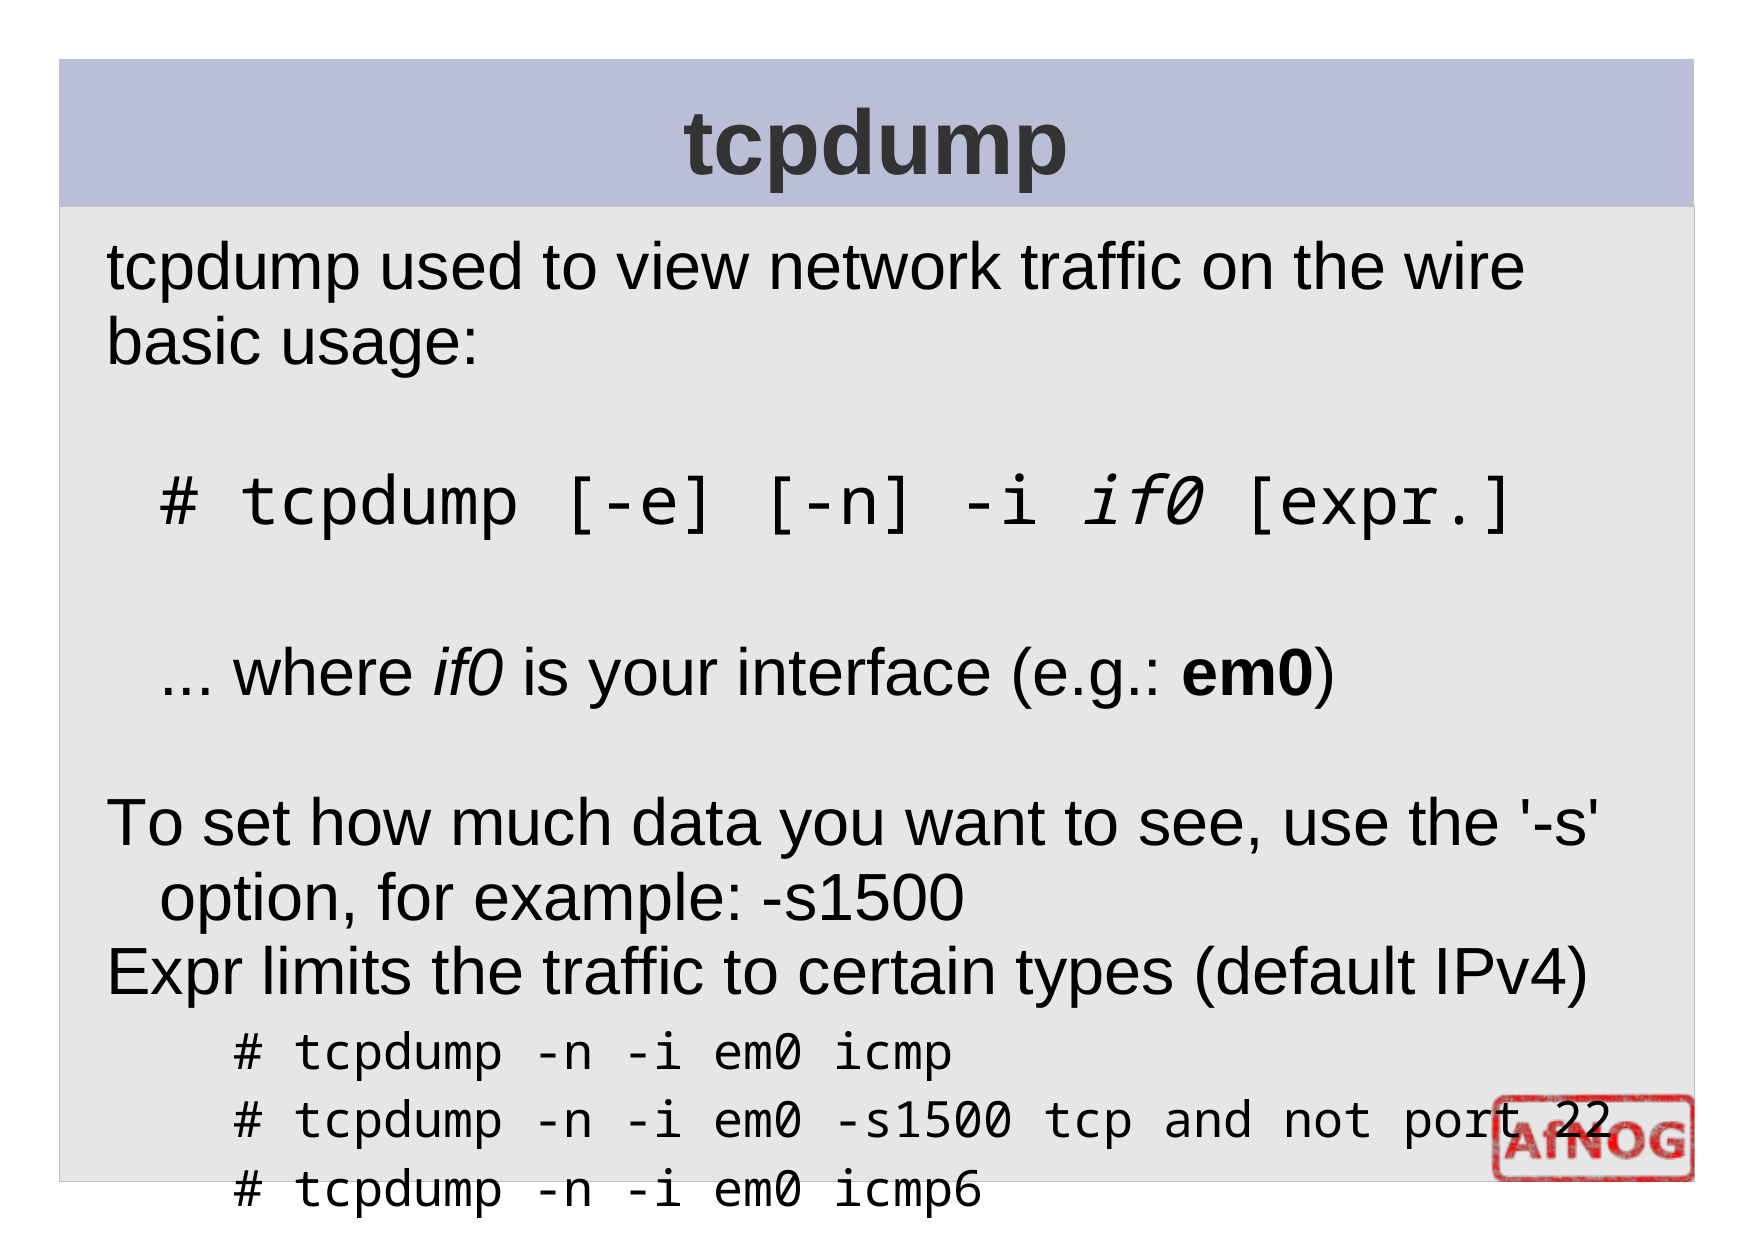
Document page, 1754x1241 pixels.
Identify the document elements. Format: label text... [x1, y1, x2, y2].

list tcpdump used to view network traffic on the wire basic usage: # tcpdump [-e] [-n] -i if0 [expr.] ... where if0 is your interface (e.g.: em0) To set how much data you want to see, use the '-s' option, for example: -s1500 Expr limits the traffic to certain types (default IPv4) # tcpdump -n -i em0 icmp # tcpdump -n -i em0 -s1500 tcp and not port 22 # tcpdump -n -i em0 icmp6 [88, 229, 1654, 1228]
picture [1654, 1092, 1695, 1182]
title tcpdump [59, 48, 1695, 237]
